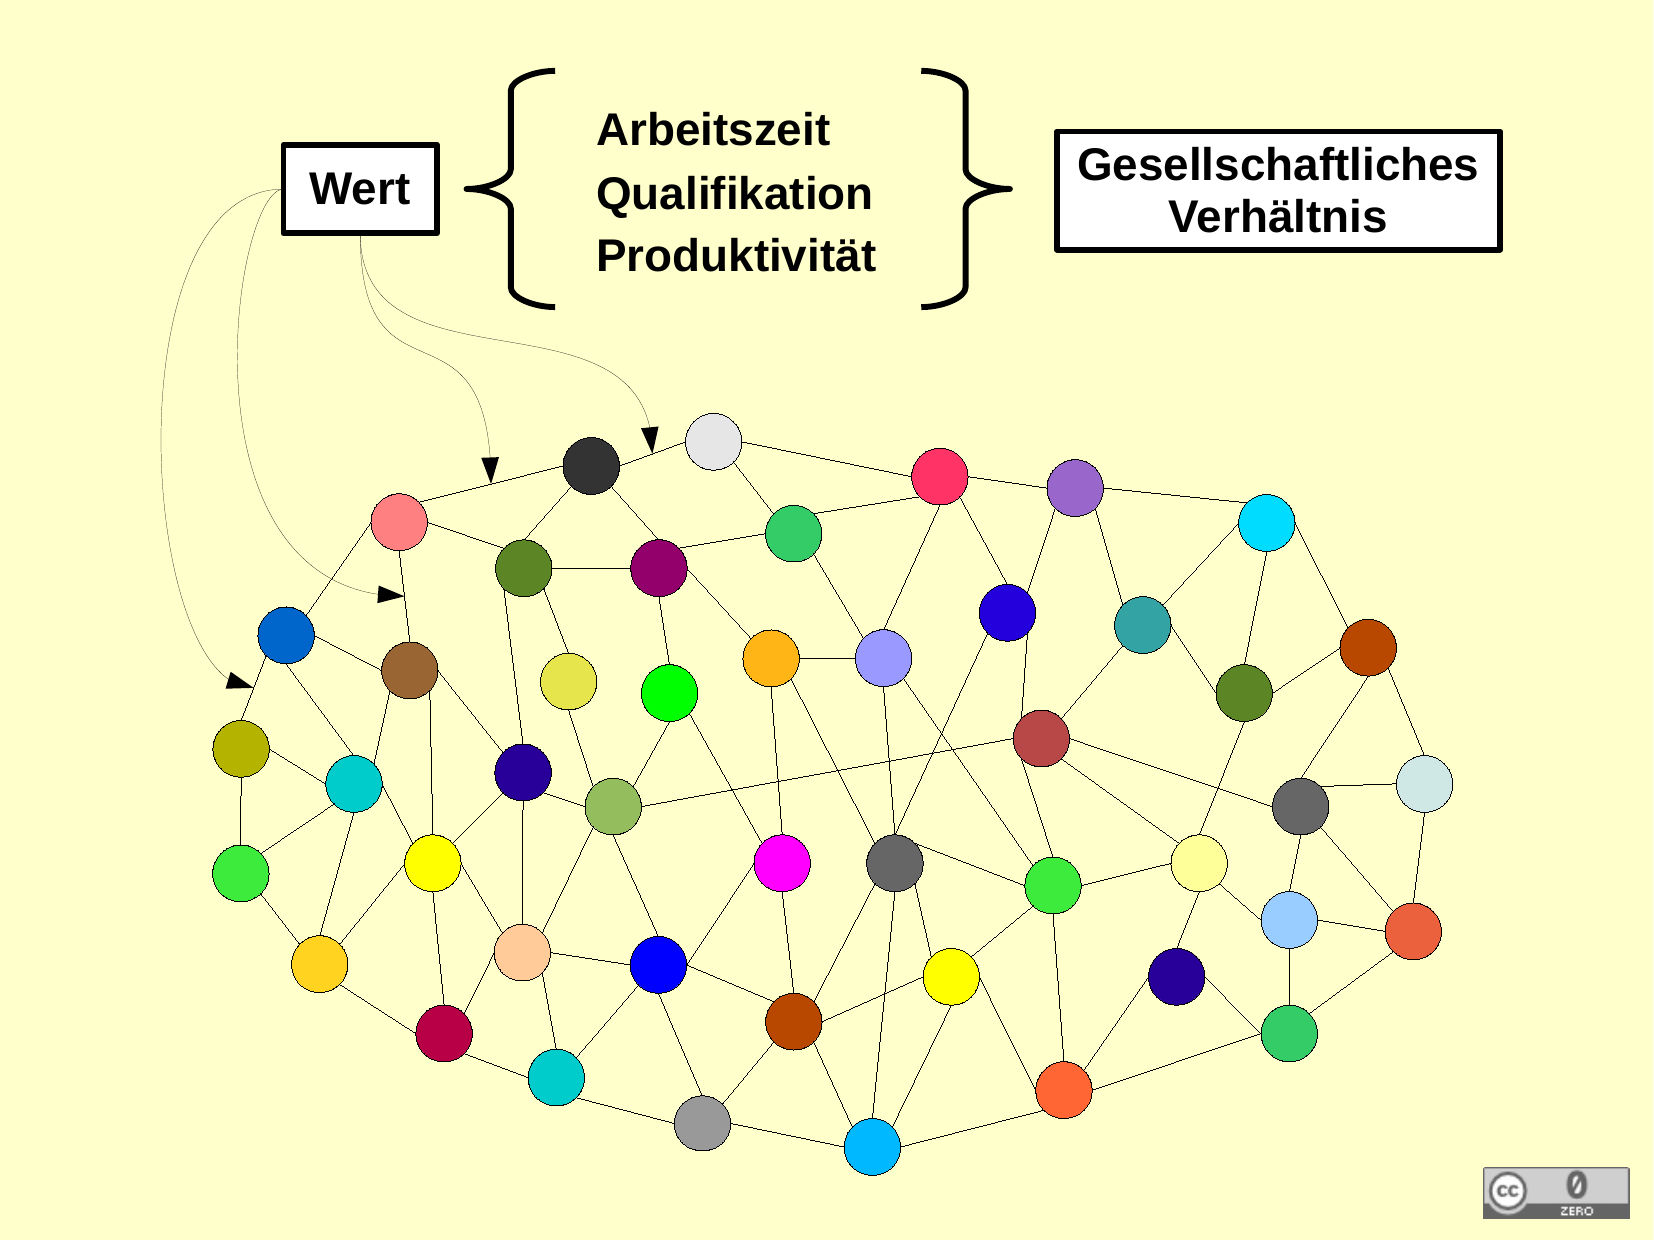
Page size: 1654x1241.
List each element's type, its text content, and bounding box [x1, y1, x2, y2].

text_box Wert [283, 144, 438, 234]
text_box [844, 1118, 901, 1176]
text_box [1170, 834, 1228, 892]
text_box [404, 834, 462, 892]
text_box Arbeitszeit [578, 100, 875, 160]
text_box [866, 834, 924, 892]
text_box [370, 493, 428, 551]
text_box [685, 413, 742, 471]
text_box [381, 641, 438, 699]
text_box [1216, 664, 1273, 722]
text_box [742, 629, 800, 687]
text_box [495, 539, 553, 597]
text_box [923, 948, 980, 1006]
text_box [765, 993, 823, 1051]
text_box [1261, 1005, 1318, 1062]
text_box [257, 606, 315, 664]
text_box [585, 778, 642, 835]
text_box [1046, 459, 1104, 517]
text_box [765, 505, 822, 562]
text_box [212, 845, 270, 902]
text_box [494, 744, 552, 801]
text_box [1148, 948, 1205, 1006]
text_box [1238, 494, 1295, 552]
text_box [641, 664, 698, 722]
text_box [563, 437, 620, 495]
text_box [1385, 902, 1442, 960]
text_box [540, 653, 597, 710]
text_box [1261, 891, 1318, 949]
text_box [855, 629, 912, 687]
picture [1483, 1167, 1630, 1219]
text_box [1396, 755, 1453, 813]
text_box [415, 1005, 473, 1062]
text_box [291, 935, 348, 993]
text_box [630, 539, 688, 597]
text_box [1013, 710, 1070, 767]
text_box [1035, 1061, 1093, 1119]
text_box [674, 1095, 731, 1151]
text_box [494, 924, 551, 981]
text_box [911, 448, 969, 505]
text_box [325, 755, 383, 813]
text_box [212, 720, 270, 778]
text_box Gesellschaftliches Verhältnis [1057, 131, 1501, 250]
text_box [1339, 619, 1397, 677]
text_box [753, 834, 811, 892]
text_box [630, 936, 687, 994]
text_box Qualifikation [578, 163, 904, 223]
text_box [1114, 596, 1172, 654]
text_box [1272, 778, 1329, 835]
text_box [979, 584, 1036, 642]
text_box Produktivität [578, 223, 904, 291]
text_box [1024, 857, 1082, 914]
text_box [528, 1049, 585, 1106]
